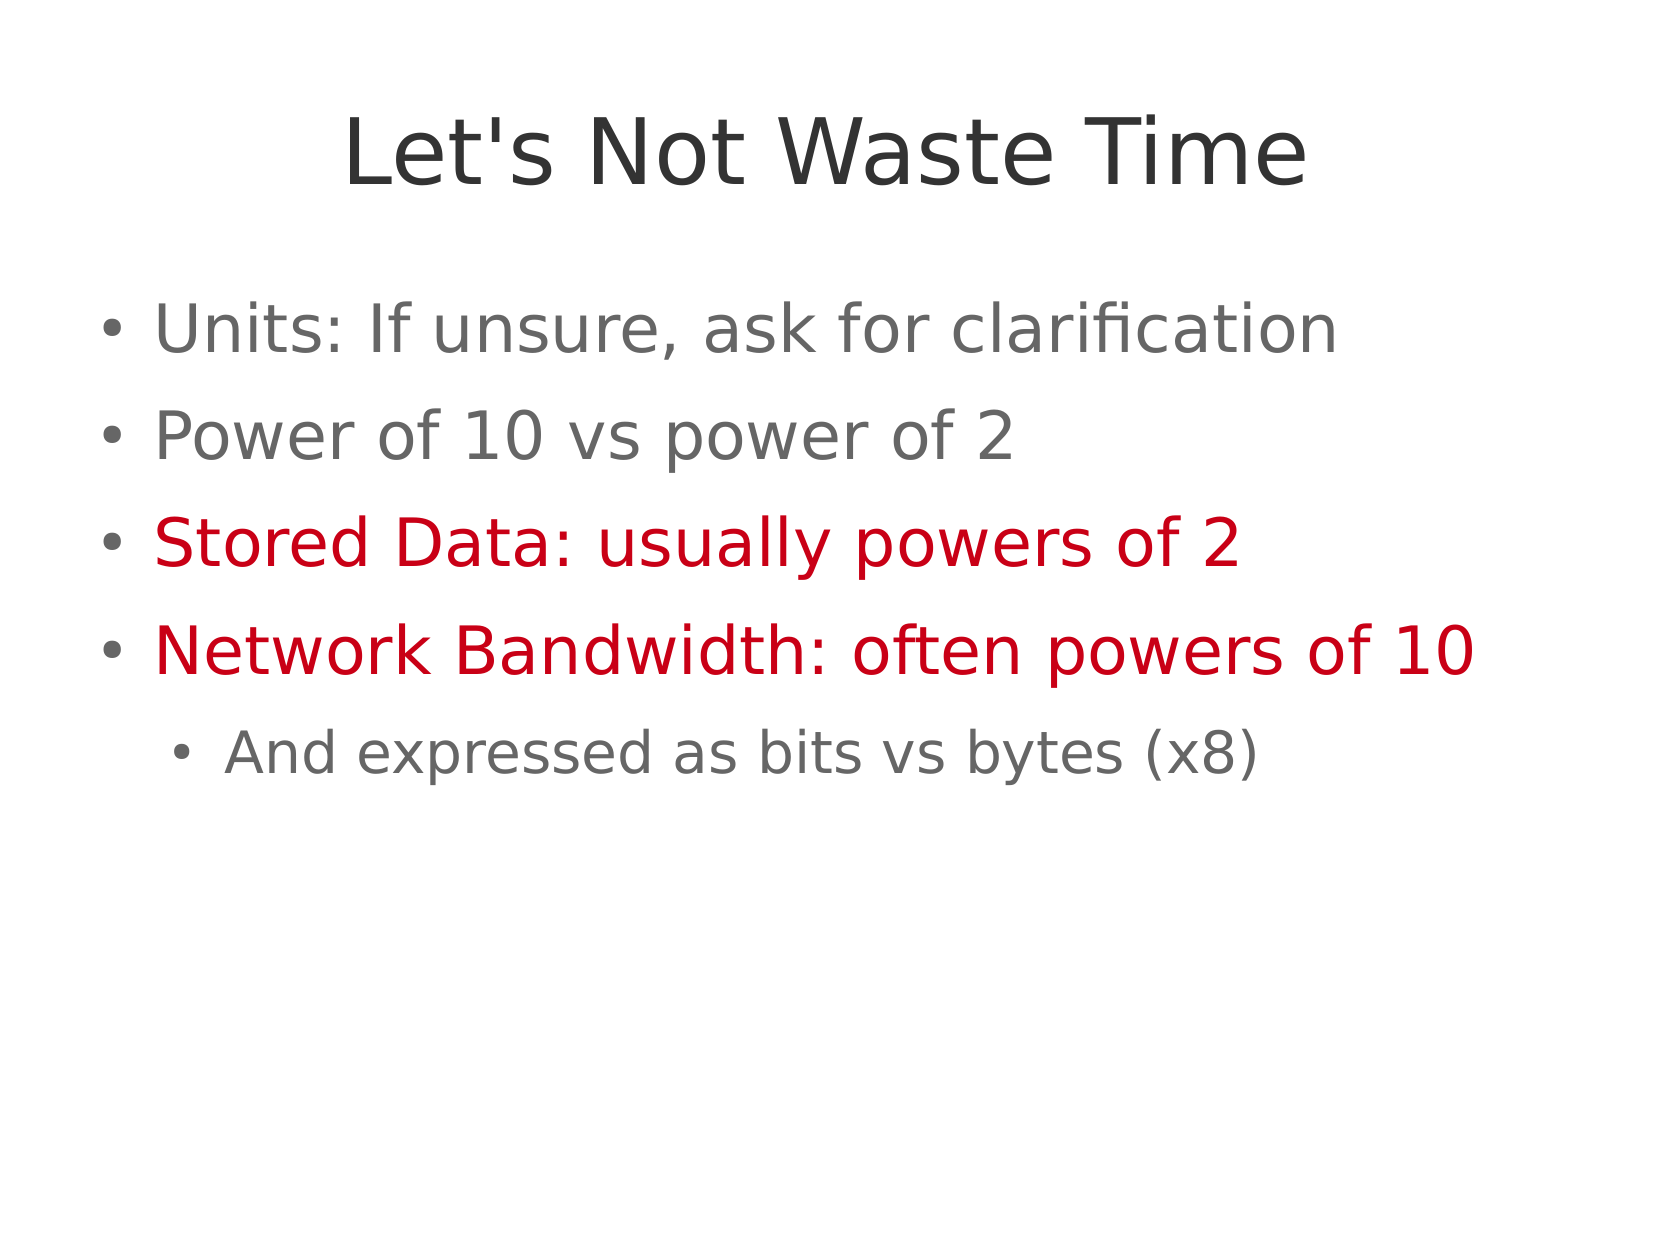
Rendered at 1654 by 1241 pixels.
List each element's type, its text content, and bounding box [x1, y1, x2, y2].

title Let's Not Waste Time [82, 49, 1571, 257]
list Units: If unsure, ask for clarification Power of 10 vs power of 2 Stored Data: usually powers of 2 Network Bandwidth: often powers of 10 And expressed as bits vs bytes (x8) [82, 290, 1571, 1109]
